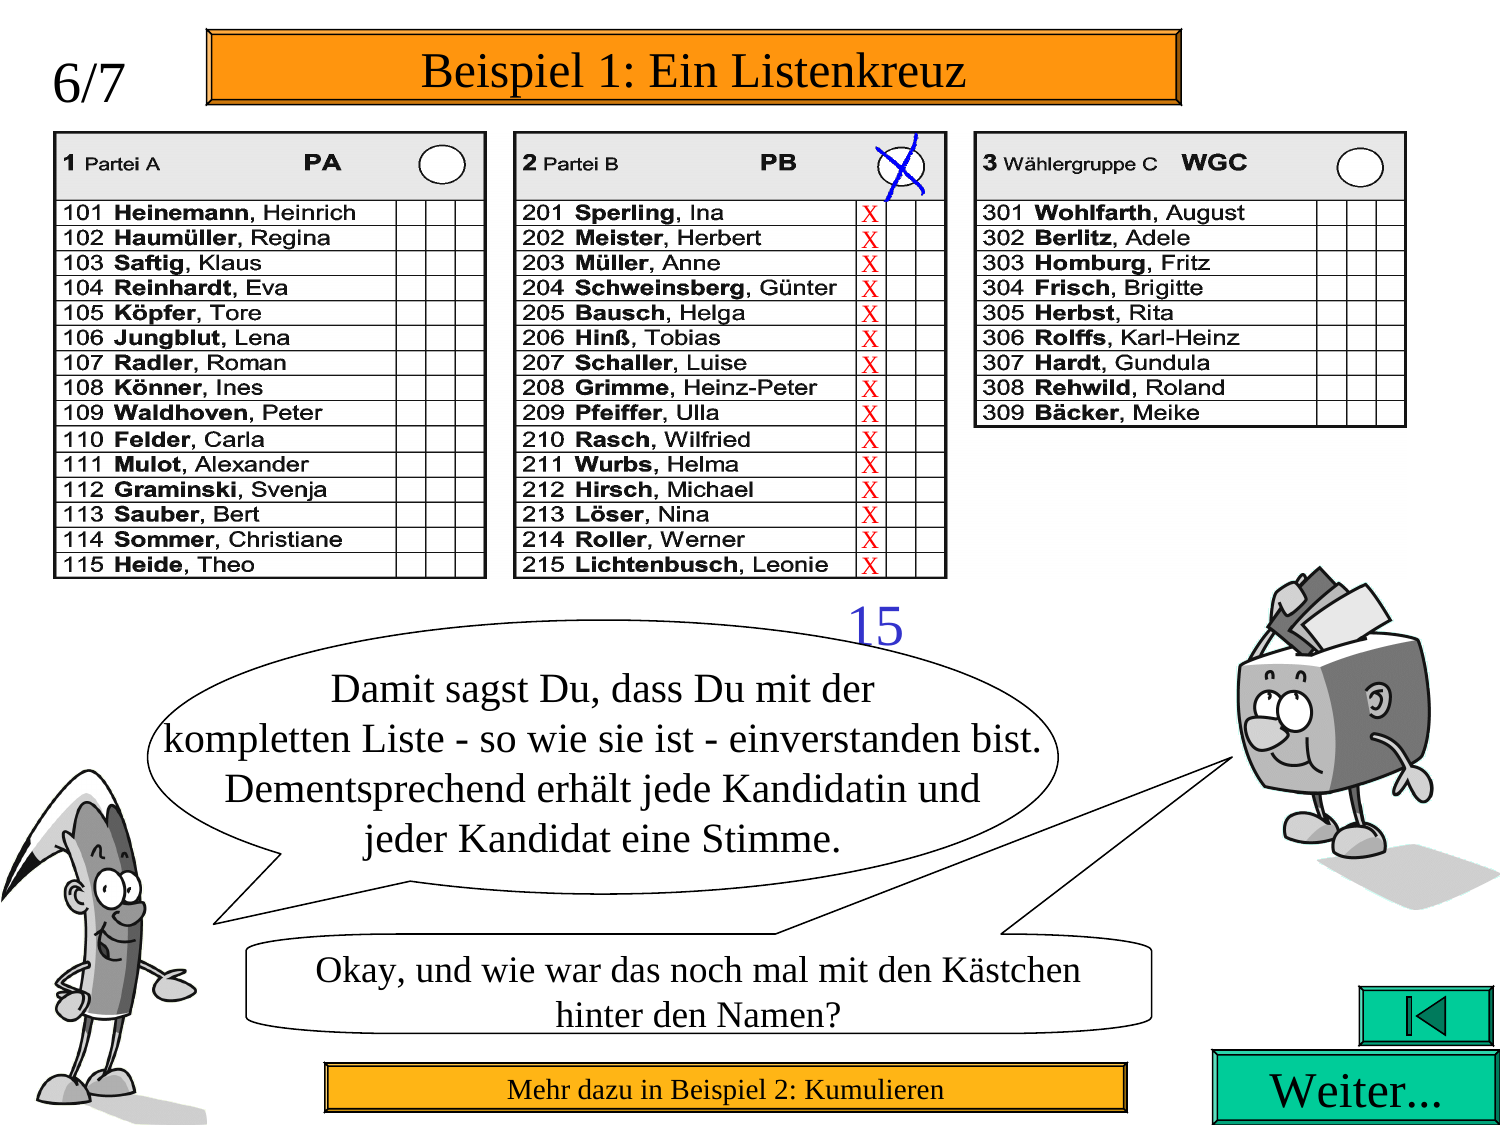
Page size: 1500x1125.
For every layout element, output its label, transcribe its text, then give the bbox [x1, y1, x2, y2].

picture [53, 130, 1500, 910]
text_box Weiter... [1218, 1055, 1495, 1120]
text_box X [846, 239, 897, 264]
picture [0, 760, 207, 1125]
text_box X [846, 314, 897, 340]
text_box X [846, 491, 897, 516]
text_box Damit sagst Du, dass Du mit der kompletten Liste - so wie sie ist - einverstanden bist. Dementsprechend erhält jede Kandidatin und jeder Kandidat eine Stimme. [147, 620, 1059, 925]
text_box Mehr dazu in Beispiel 2: Kumulieren [328, 1067, 1123, 1108]
text_box 6/7 [37, 36, 160, 138]
text_box X [846, 189, 897, 215]
text_box X [846, 364, 897, 389]
text_box X [846, 264, 897, 289]
text_box 15 [831, 579, 932, 655]
text_box X [846, 289, 897, 314]
text_box X [846, 215, 897, 239]
text_box X [846, 440, 897, 465]
text_box X [846, 415, 897, 440]
text_box X [846, 541, 897, 579]
text_box X [846, 340, 897, 364]
text_box Beispiel 1: Ein Listenkreuz [212, 35, 1176, 99]
text_box X [846, 516, 897, 541]
text_box X [846, 465, 897, 491]
text_box X [846, 389, 897, 415]
text_box Okay, und wie war das noch mal mit den Kästchen hinter den Namen? [246, 757, 1233, 1034]
